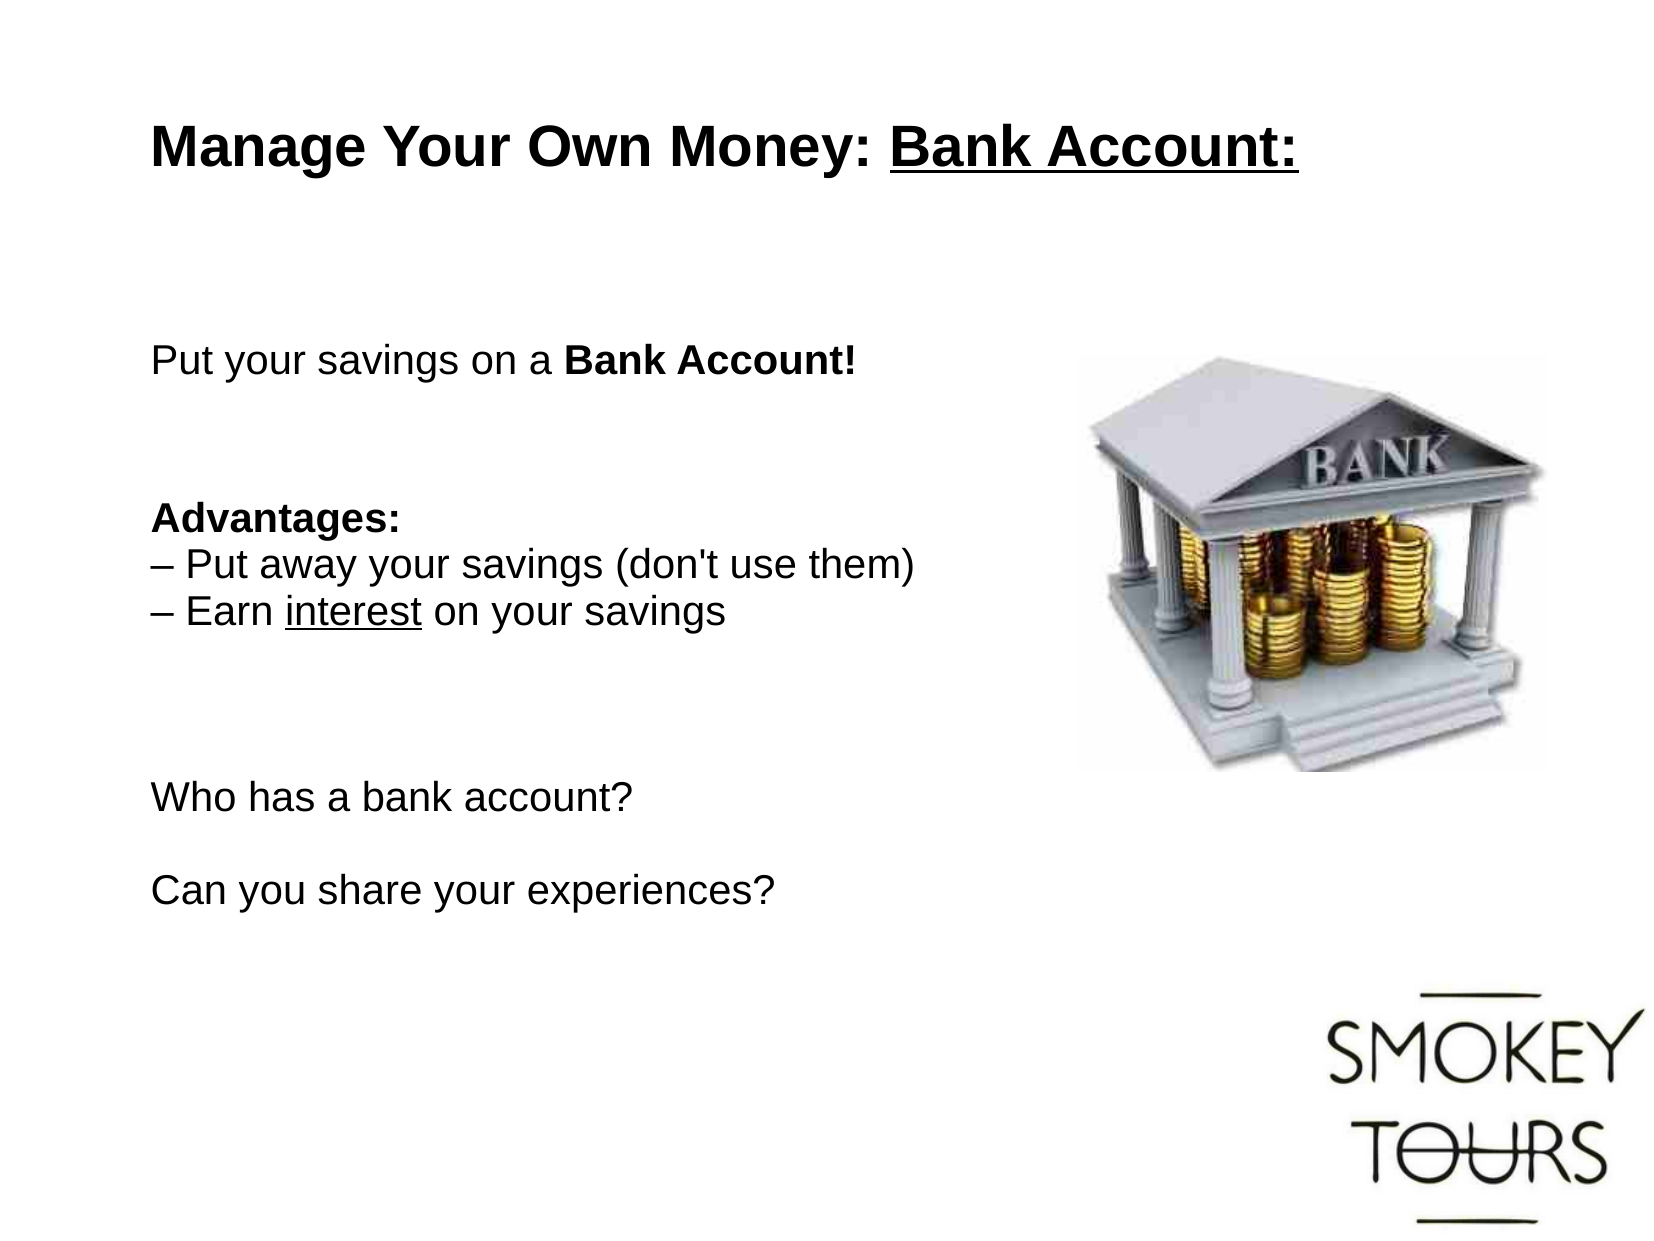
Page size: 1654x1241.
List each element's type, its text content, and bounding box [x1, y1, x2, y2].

text_box Manage Your Own Money: Bank Account: Put your savings on a Bank Account! Advantages: – Put away your savings (don't use them) – Earn interest on your savings Who has a bank account? Can you share your experiences? [135, 106, 1489, 1111]
picture [1322, 968, 1654, 1241]
picture [1078, 354, 1548, 772]
